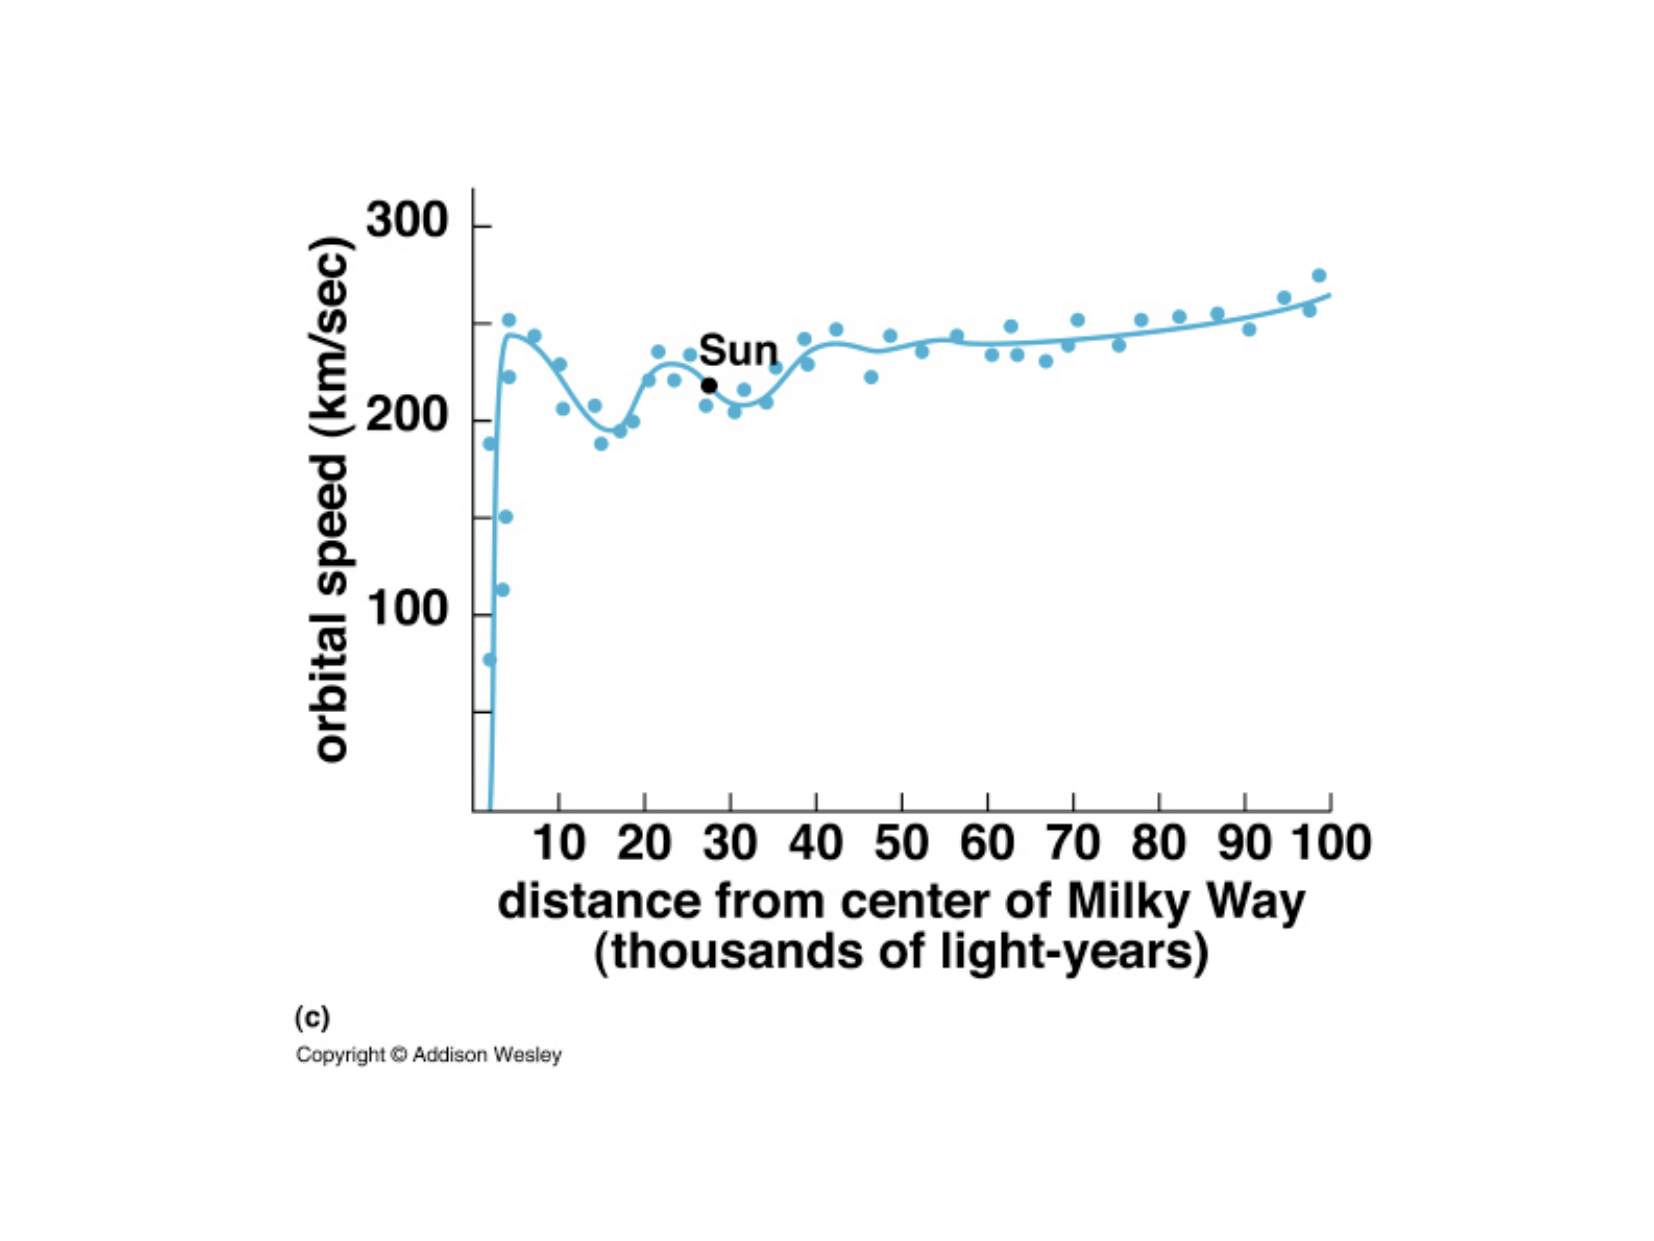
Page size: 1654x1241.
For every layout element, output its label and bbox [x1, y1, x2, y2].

picture [276, 168, 1396, 1083]
